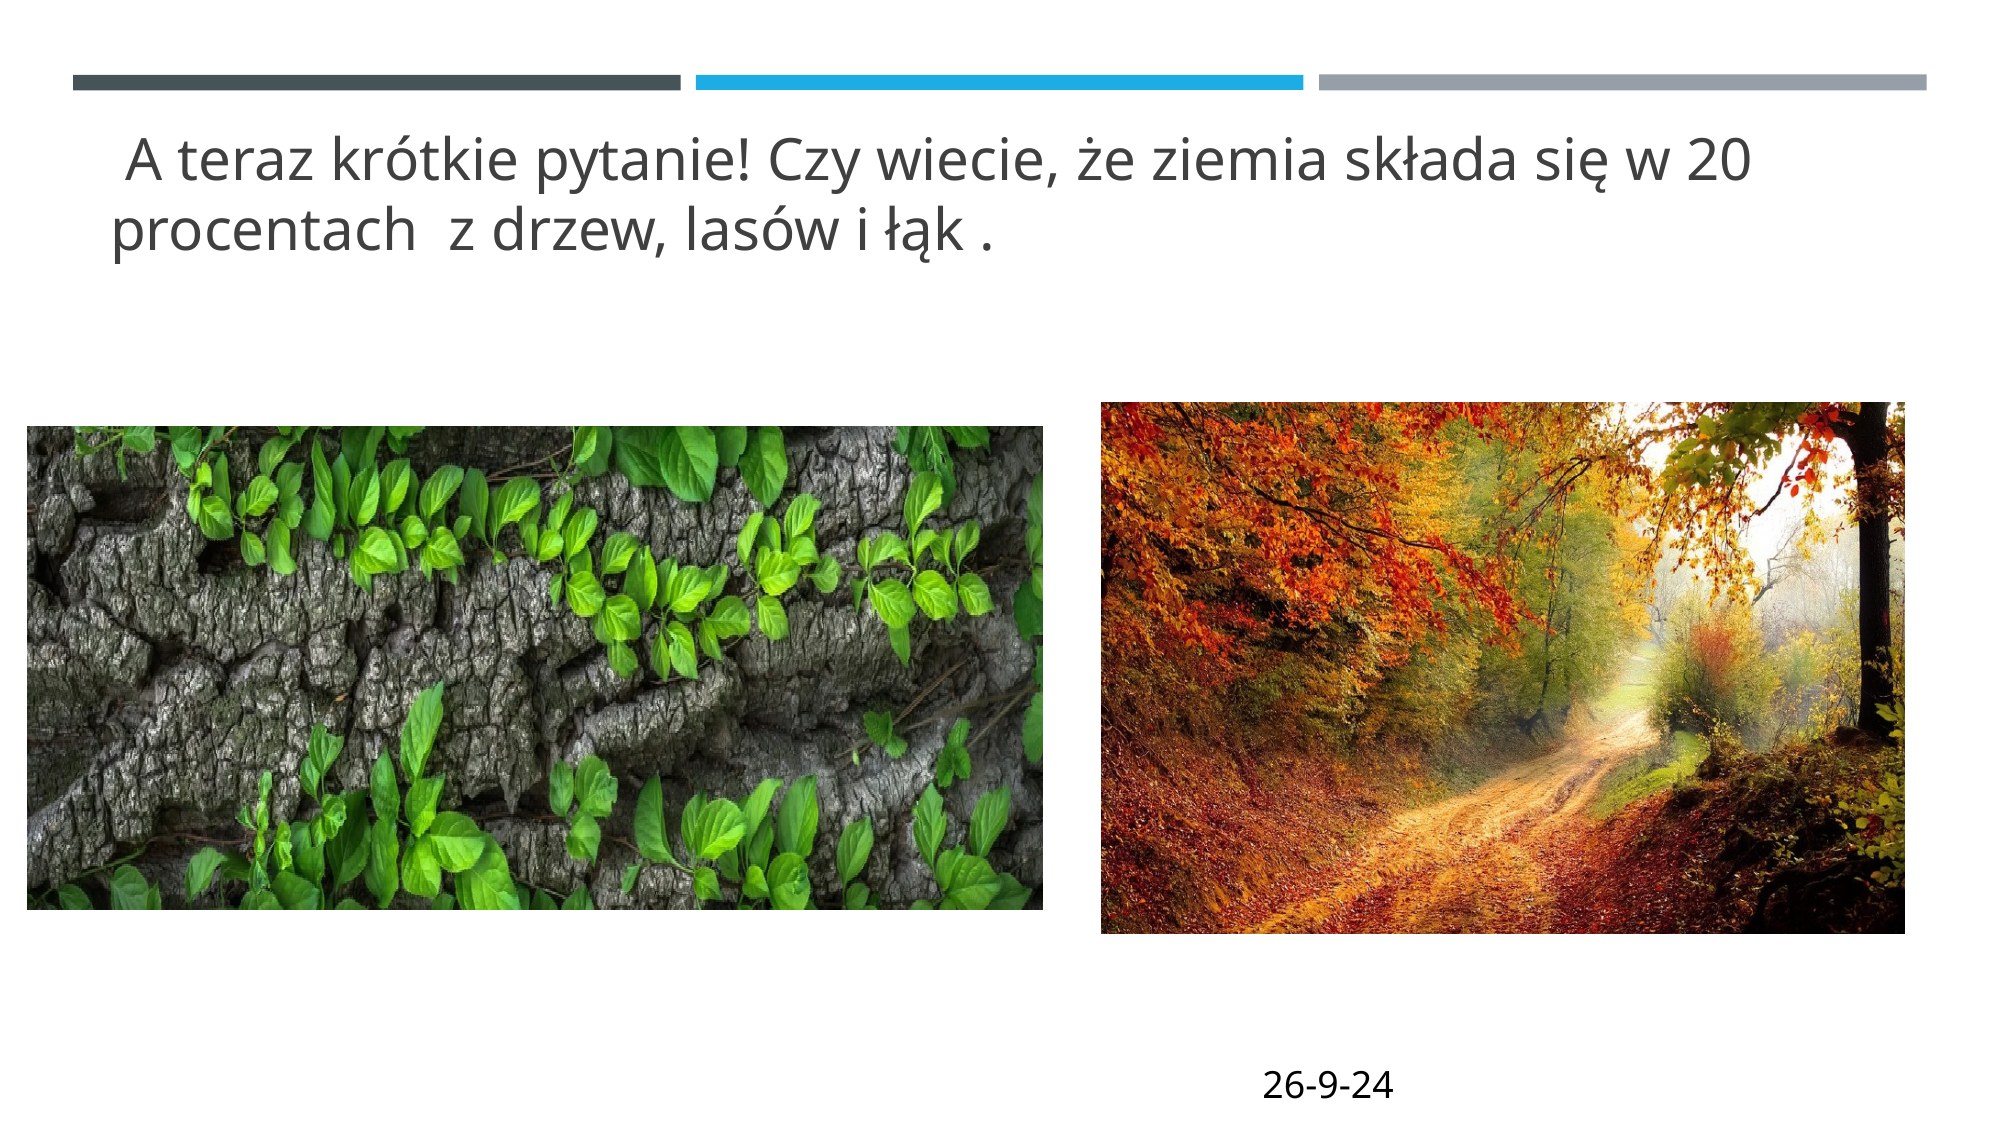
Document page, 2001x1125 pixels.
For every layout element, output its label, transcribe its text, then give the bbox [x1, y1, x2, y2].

slide_number 21-3-25 [1247, 1053, 1715, 1114]
title A teraz krótkie pytanie! Czy wiecie, że ziemia składa się w 20 procentach z drzew, lasów i łąk . [95, 115, 1905, 311]
picture [27, 426, 1043, 910]
picture [1101, 402, 1905, 934]
